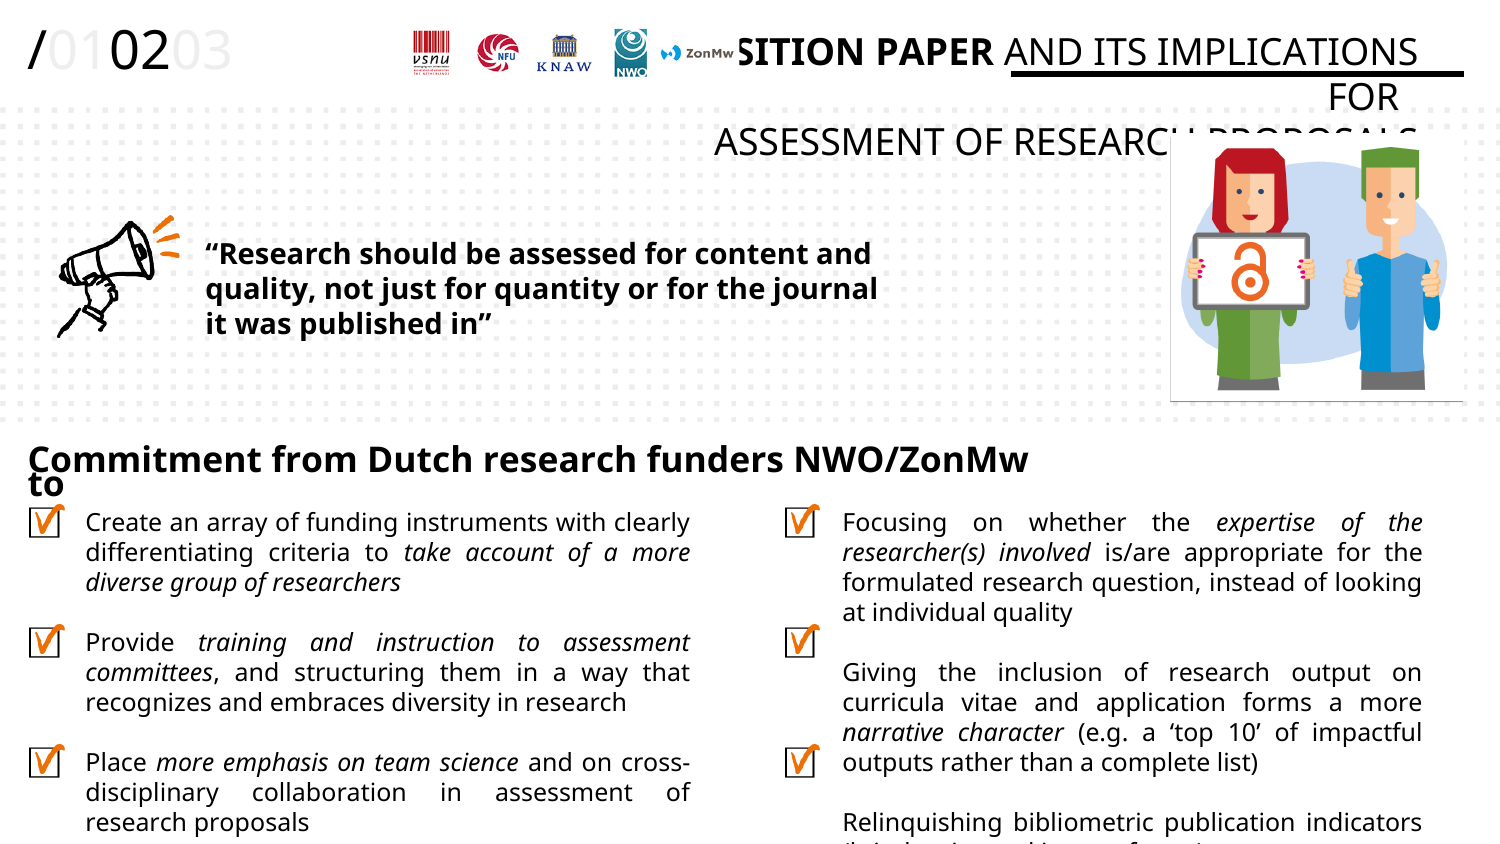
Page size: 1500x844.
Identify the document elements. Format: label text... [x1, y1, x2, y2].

text_box Create an array of funding instruments with clearly differentiating criteria to take account of a more diverse group of researchers Provide training and instruction to assessment committees, and structuring them in a way that recognizes and embraces diversity in research Place more emphasis on team science and on cross- disciplinary collaboration in assessment of research proposals [70, 491, 707, 818]
picture [784, 744, 820, 778]
text_box Commitment from Dutch research funders NWO/ZonMw to [12, 439, 1058, 518]
text_box Focusing on whether the expertise of the researcher(s) involved is/are appropriate for the formulated research question, instead of looking at individual quality Giving the inclusion of research output on curricula vitae and application forms a more narrative character (e.g. a ‘top 10’ of impactful outputs rather than a complete list) Relinquishing bibliometric publication indicators (h-index, journal impact factor) [827, 491, 1455, 818]
picture [392, 5, 740, 93]
picture [784, 624, 820, 658]
text_box “Research should be assessed for content and quality, not just for quantity or for the journal it was published in” [190, 220, 896, 370]
picture [28, 744, 65, 778]
picture [28, 624, 65, 658]
picture [28, 504, 65, 538]
text_box POSITION PAPER AND ITS IMPLICATIONS FOR ASSESSMENT OF RESEARCH PROPOSALS [740, 12, 1479, 65]
text_box /010203 [12, 0, 463, 98]
picture [784, 504, 820, 538]
picture [0, 107, 1500, 422]
